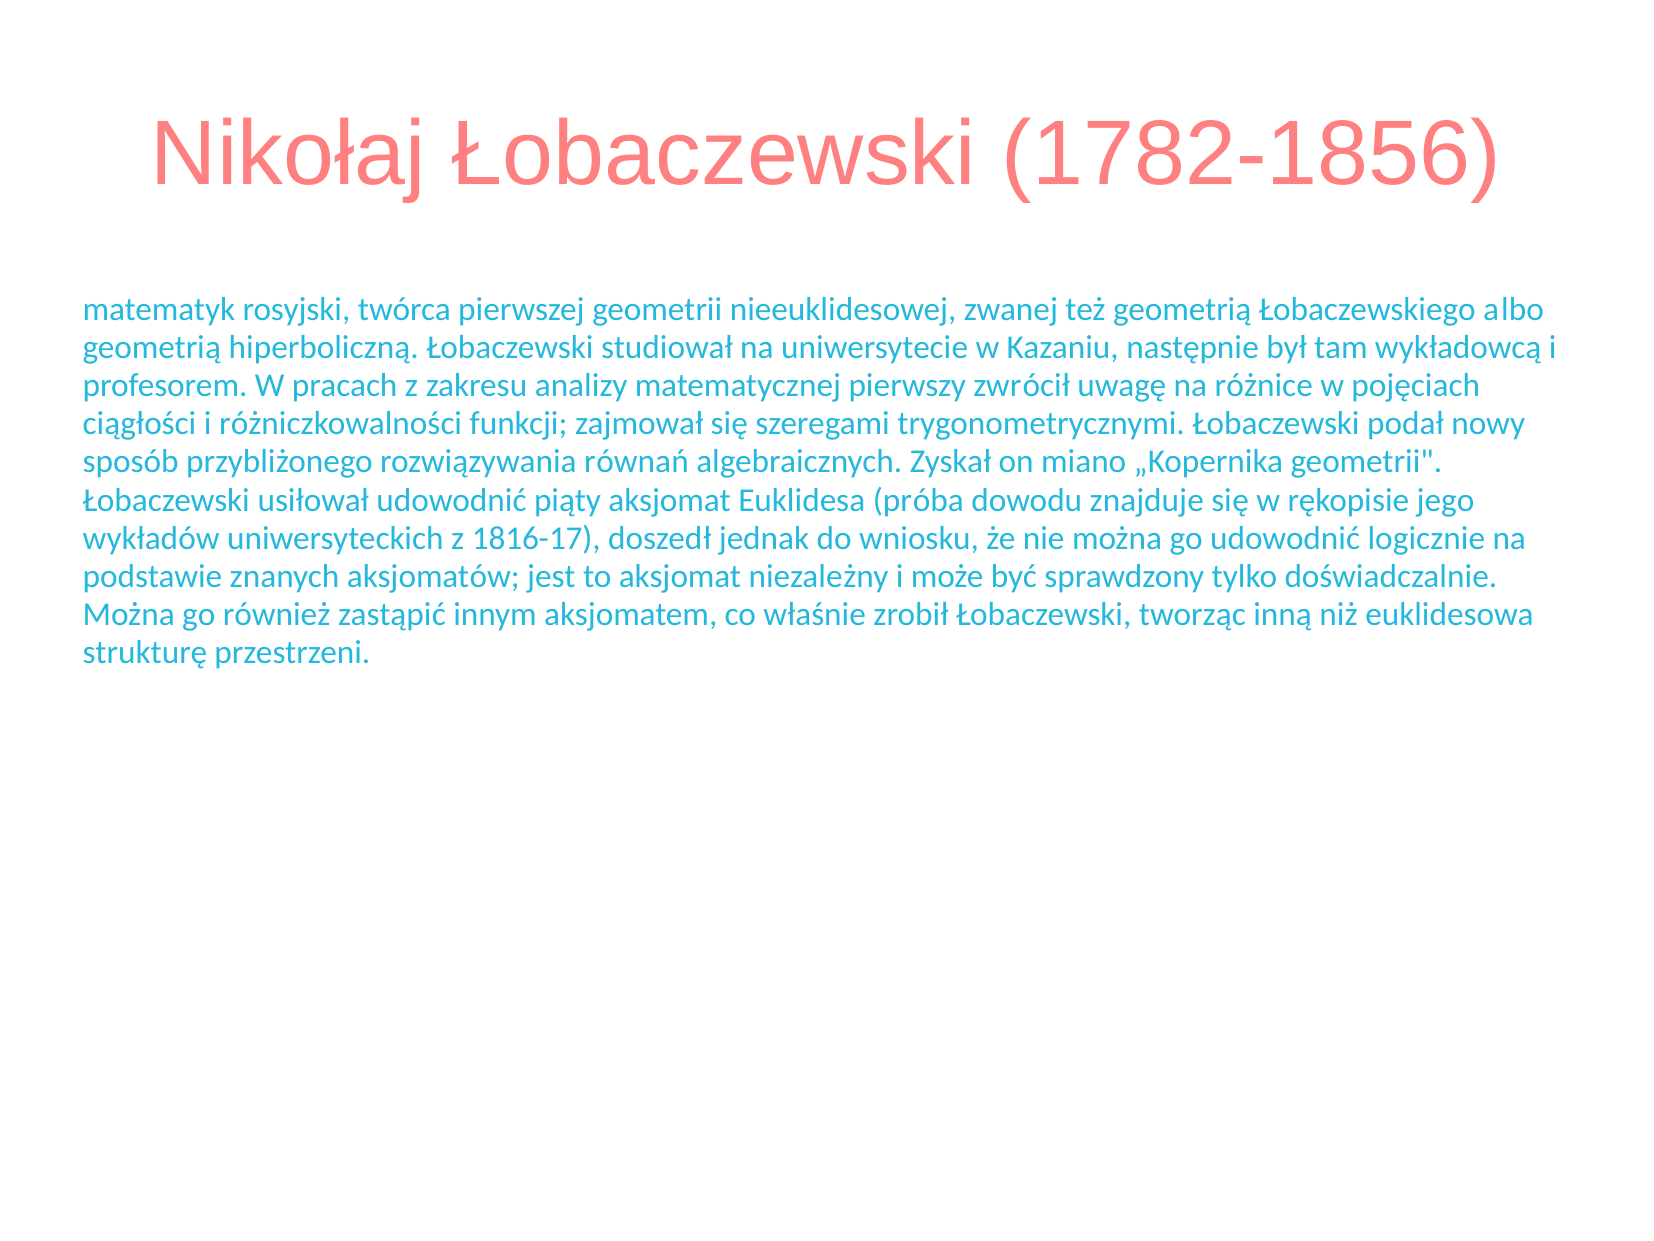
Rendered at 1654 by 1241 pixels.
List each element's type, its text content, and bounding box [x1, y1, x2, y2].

title Nikołaj Łobaczewski (1782-1856) [82, 49, 1571, 257]
list matematyk rosyjski, twórca pierwszej geometrii nieeuklidesowej, zwanej też geometrią Łobaczewskiego albo geometrią hiperboliczną. Łobaczewski studiował na uniwersytecie w Kazaniu, następnie był tam wykładowcą i profesorem. W pracach z zakresu analizy matematycznej pierwszy zwrócił uwagę na różnice w pojęciach ciągłości i różniczkowalności funkcji; zajmował się szeregami trygonometrycznymi. Łobaczewski podał nowy sposób przybliżonego rozwiązywania równań algebraicznych. Zyskał on miano „Kopernika geometrii". Łobaczewski usiłował udowodnić piąty aksjomat Euklidesa (próba dowodu znajduje się w rękopisie jego wykładów uniwersyteckich z 1816-17), doszedł jednak do wniosku, że nie można go udowodnić logicznie na podstawie znanych aksjomatów; jest to aksjomat niezależny i może być sprawdzony tylko doświadczalnie. Można go również zastąpić innym aksjomatem, co właśnie zrobił Łobaczewski, tworząc inną niż euklidesowa strukturę przestrzeni. [82, 290, 1571, 1109]
